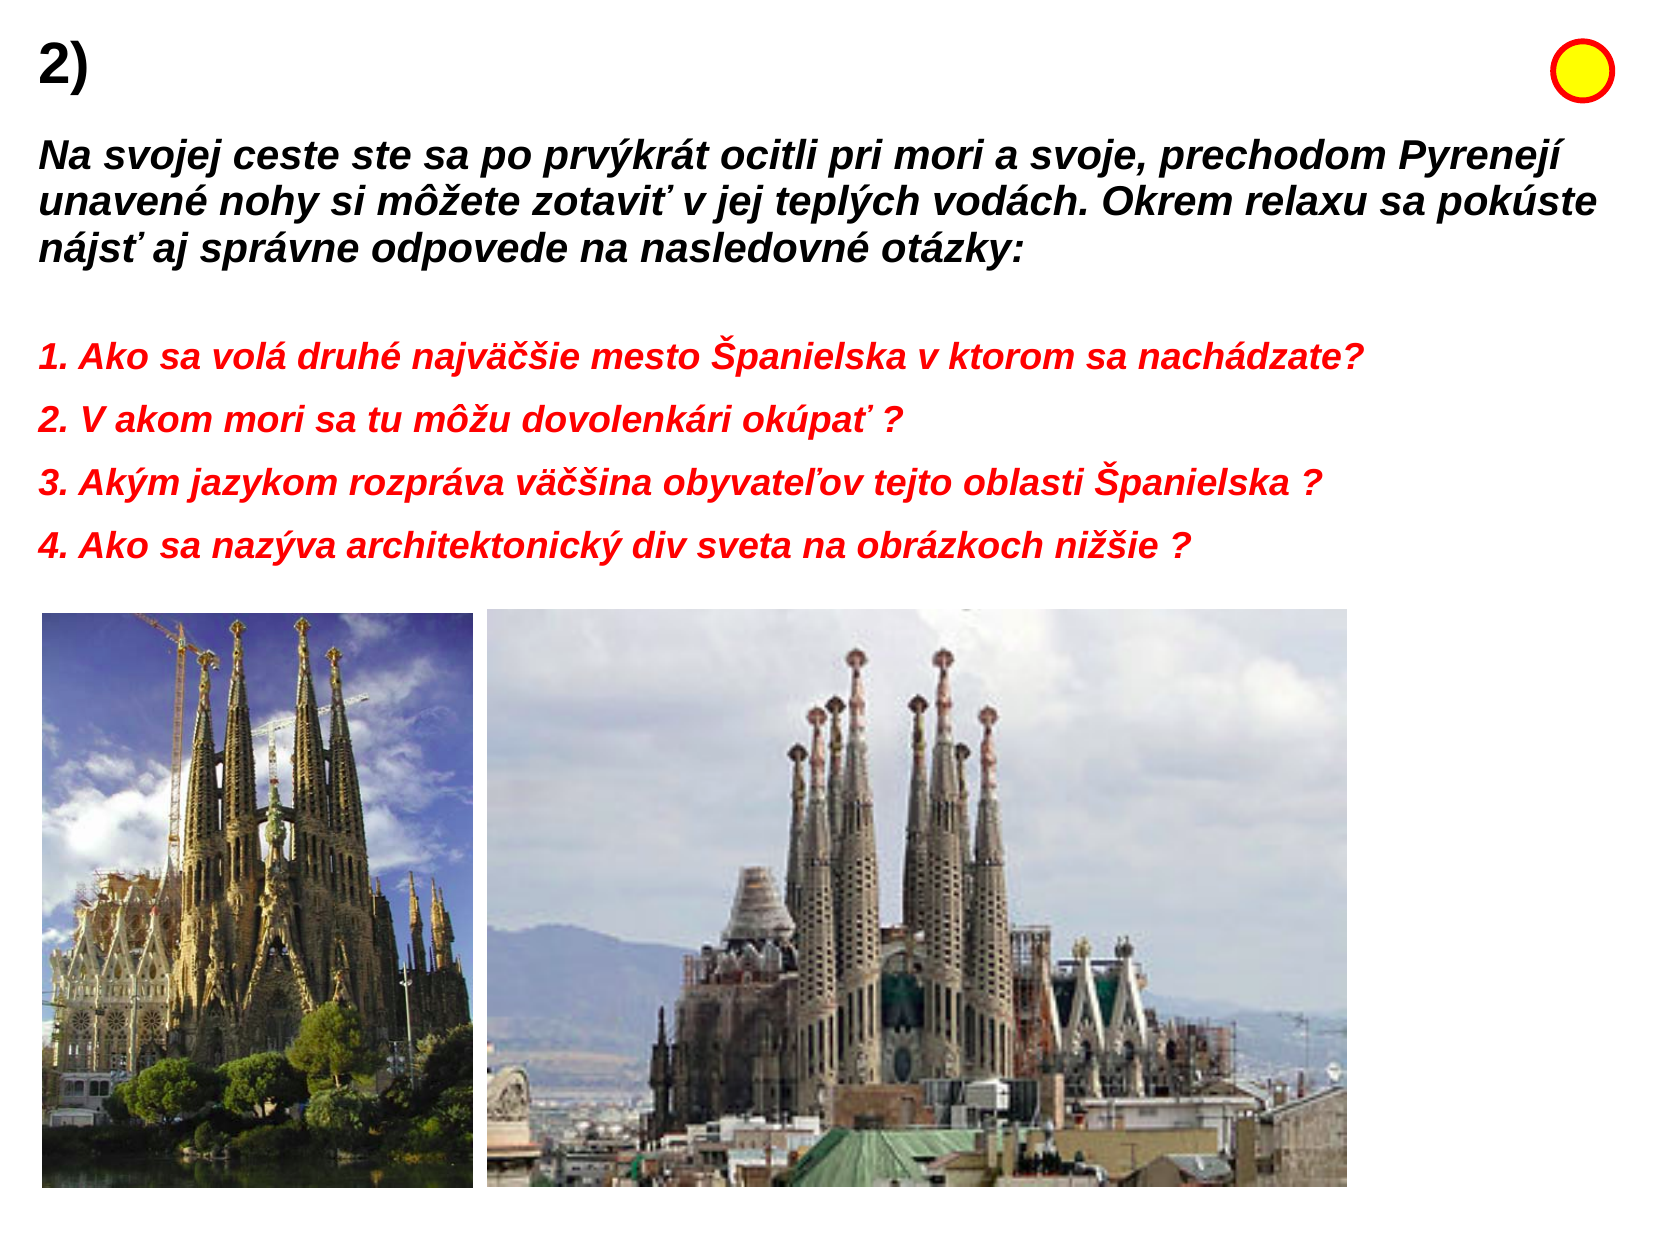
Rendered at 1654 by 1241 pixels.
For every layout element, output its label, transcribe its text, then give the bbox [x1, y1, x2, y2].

text_box 2) [23, 23, 1123, 104]
text_box 1. Ako sa volá druhé najväčšie mesto Španielska v ktorom sa nachádzate? 2. V akom mori sa tu môžu dovolenkári okúpať ? 3. Akým jazykom rozpráva väčšina obyvateľov tejto oblasti Španielska ? 4. Ako sa nazýva architektonický div sveta na obrázkoch nižšie ? [23, 307, 1595, 553]
picture [487, 609, 1347, 1187]
text_box [1553, 41, 1613, 101]
picture [42, 613, 473, 1188]
text_box Na svojej ceste ste sa po prvýkrát ocitli pri mori a svoje, prechodom Pyrenejí unavené nohy si môžete zotaviť v jej teplých vodách. Okrem relaxu sa pokúste nájsť aj správne odpovede na nasledovné otázky: [23, 124, 1654, 279]
